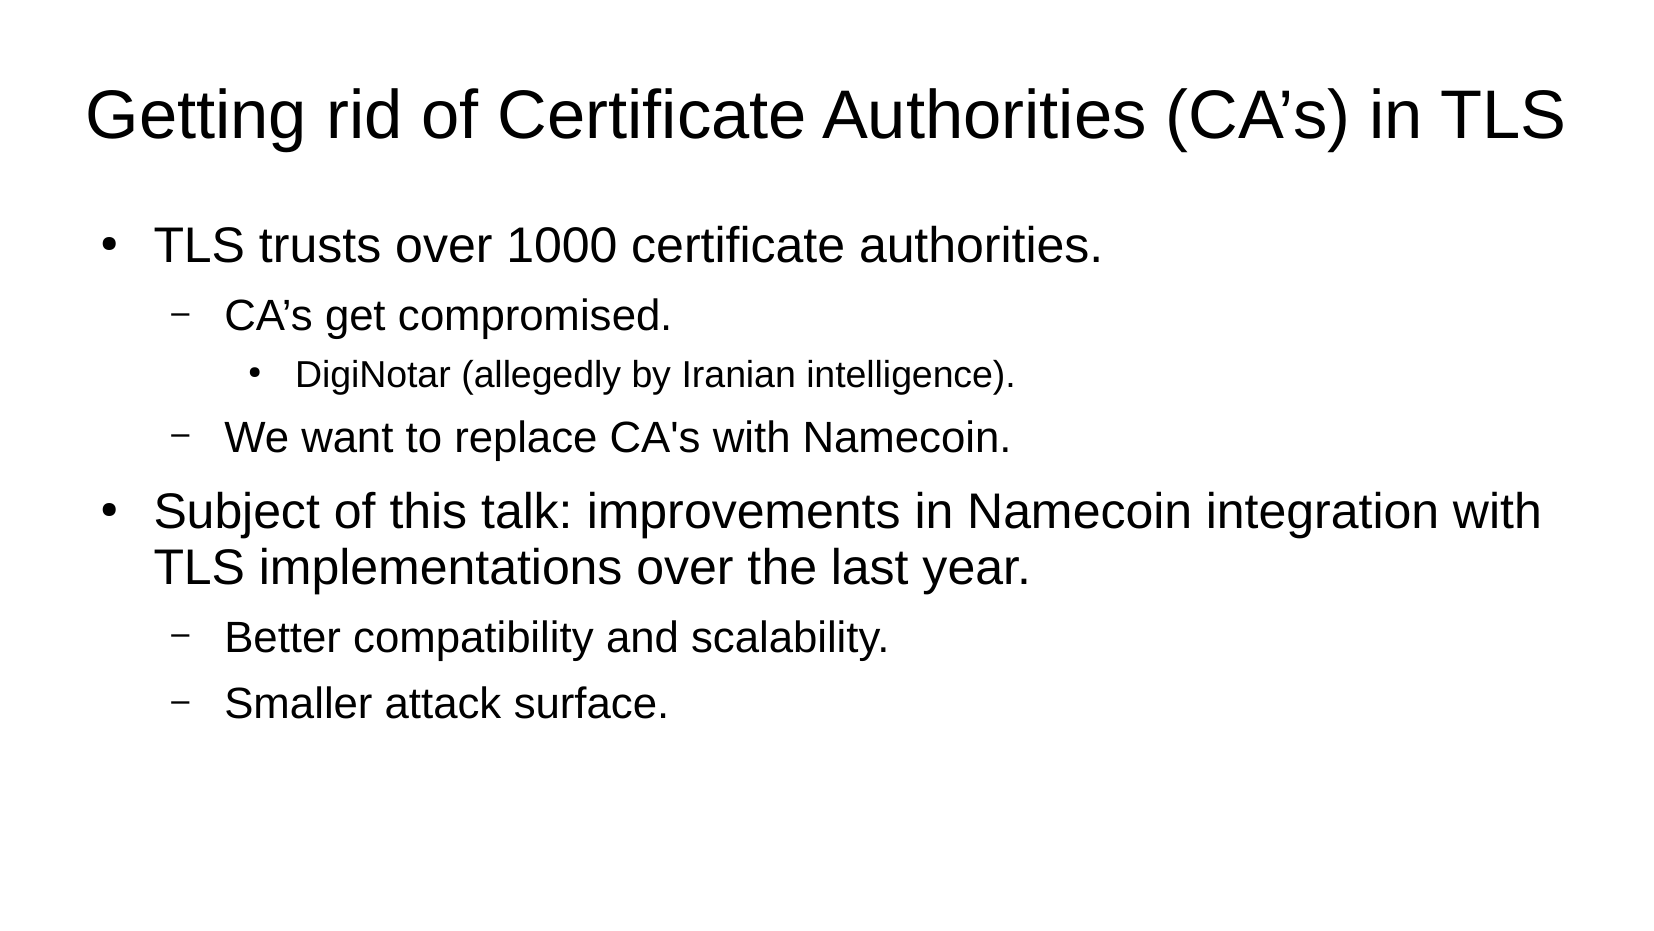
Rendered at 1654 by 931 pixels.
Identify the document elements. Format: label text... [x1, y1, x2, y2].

title Getting rid of Certificate Authorities (CA’s) in TLS [82, 37, 1571, 193]
list TLS trusts over 1000 certificate authorities. CA’s get compromised. DigiNotar (allegedly by Iranian intelligence). We want to replace CA's with Namecoin. Subject of this talk: improvements in Namecoin integration with TLS implementations over the last year. Better compatibility and scalability. Smaller attack surface. [82, 217, 1571, 757]
